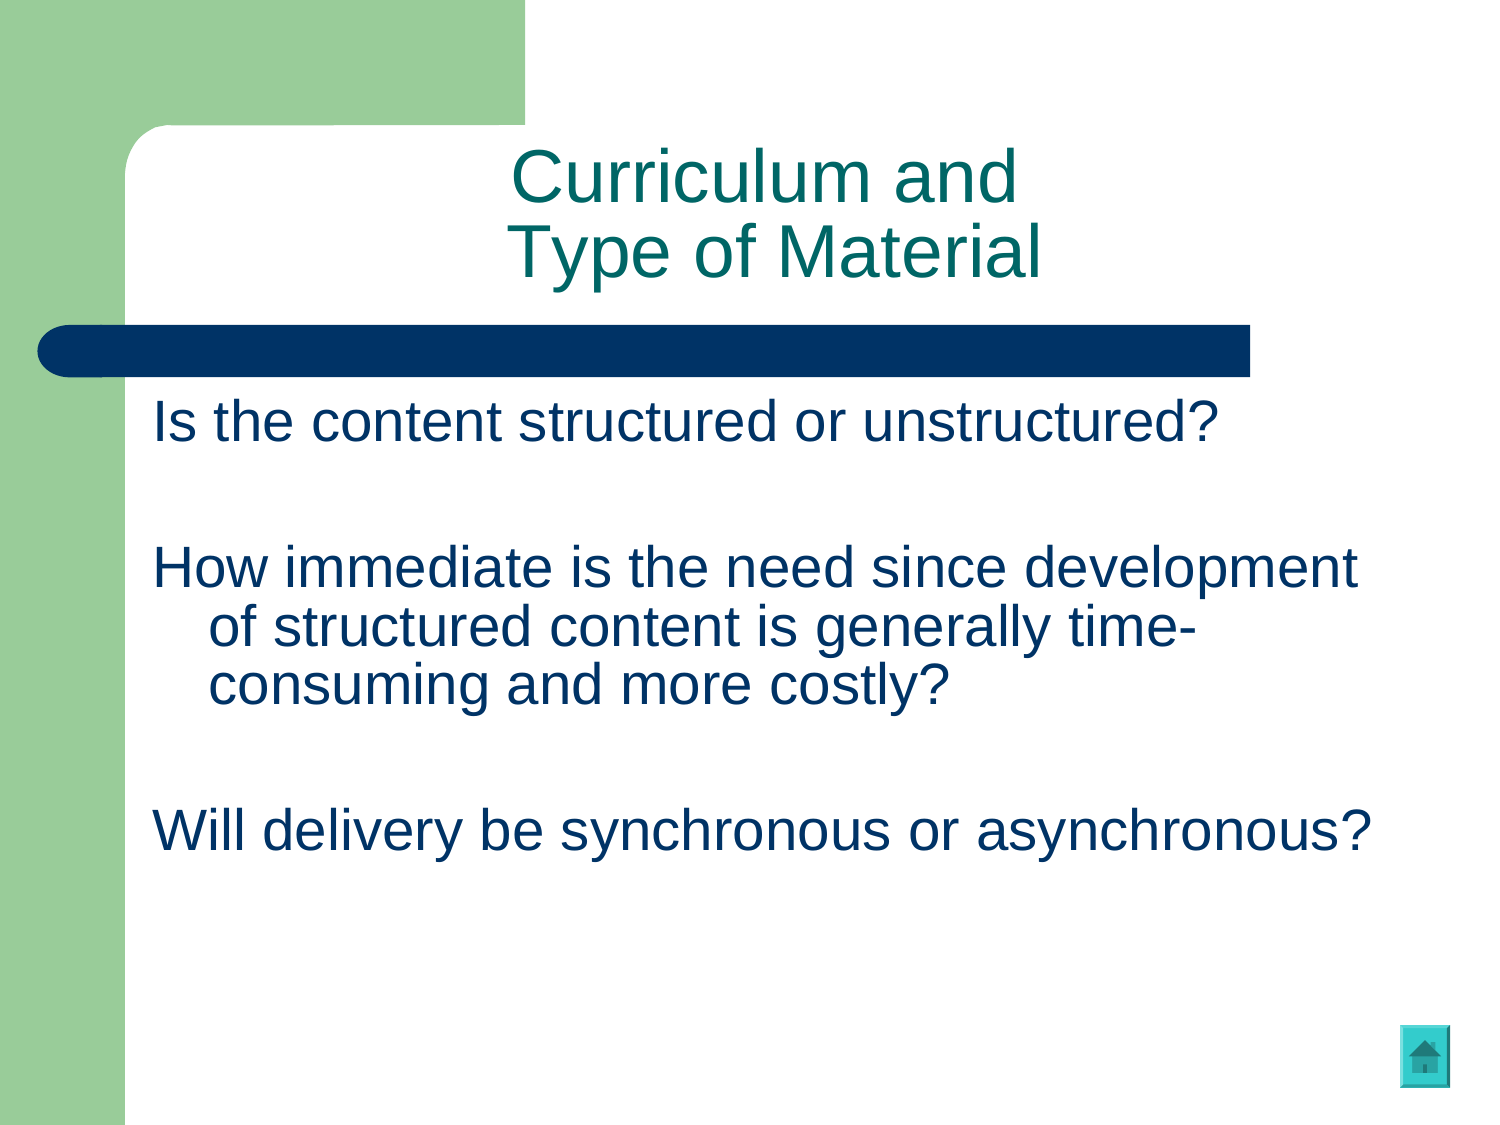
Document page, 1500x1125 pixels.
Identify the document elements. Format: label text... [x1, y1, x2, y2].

title Curriculum and Type of Material [136, 123, 1414, 301]
list Is the content structured or unstructured? How immediate is the need since development of structured content is generally time-consuming and more costly? Will delivery be synchronous or asynchronous? [137, 387, 1400, 1043]
text_box [1401, 1025, 1451, 1088]
